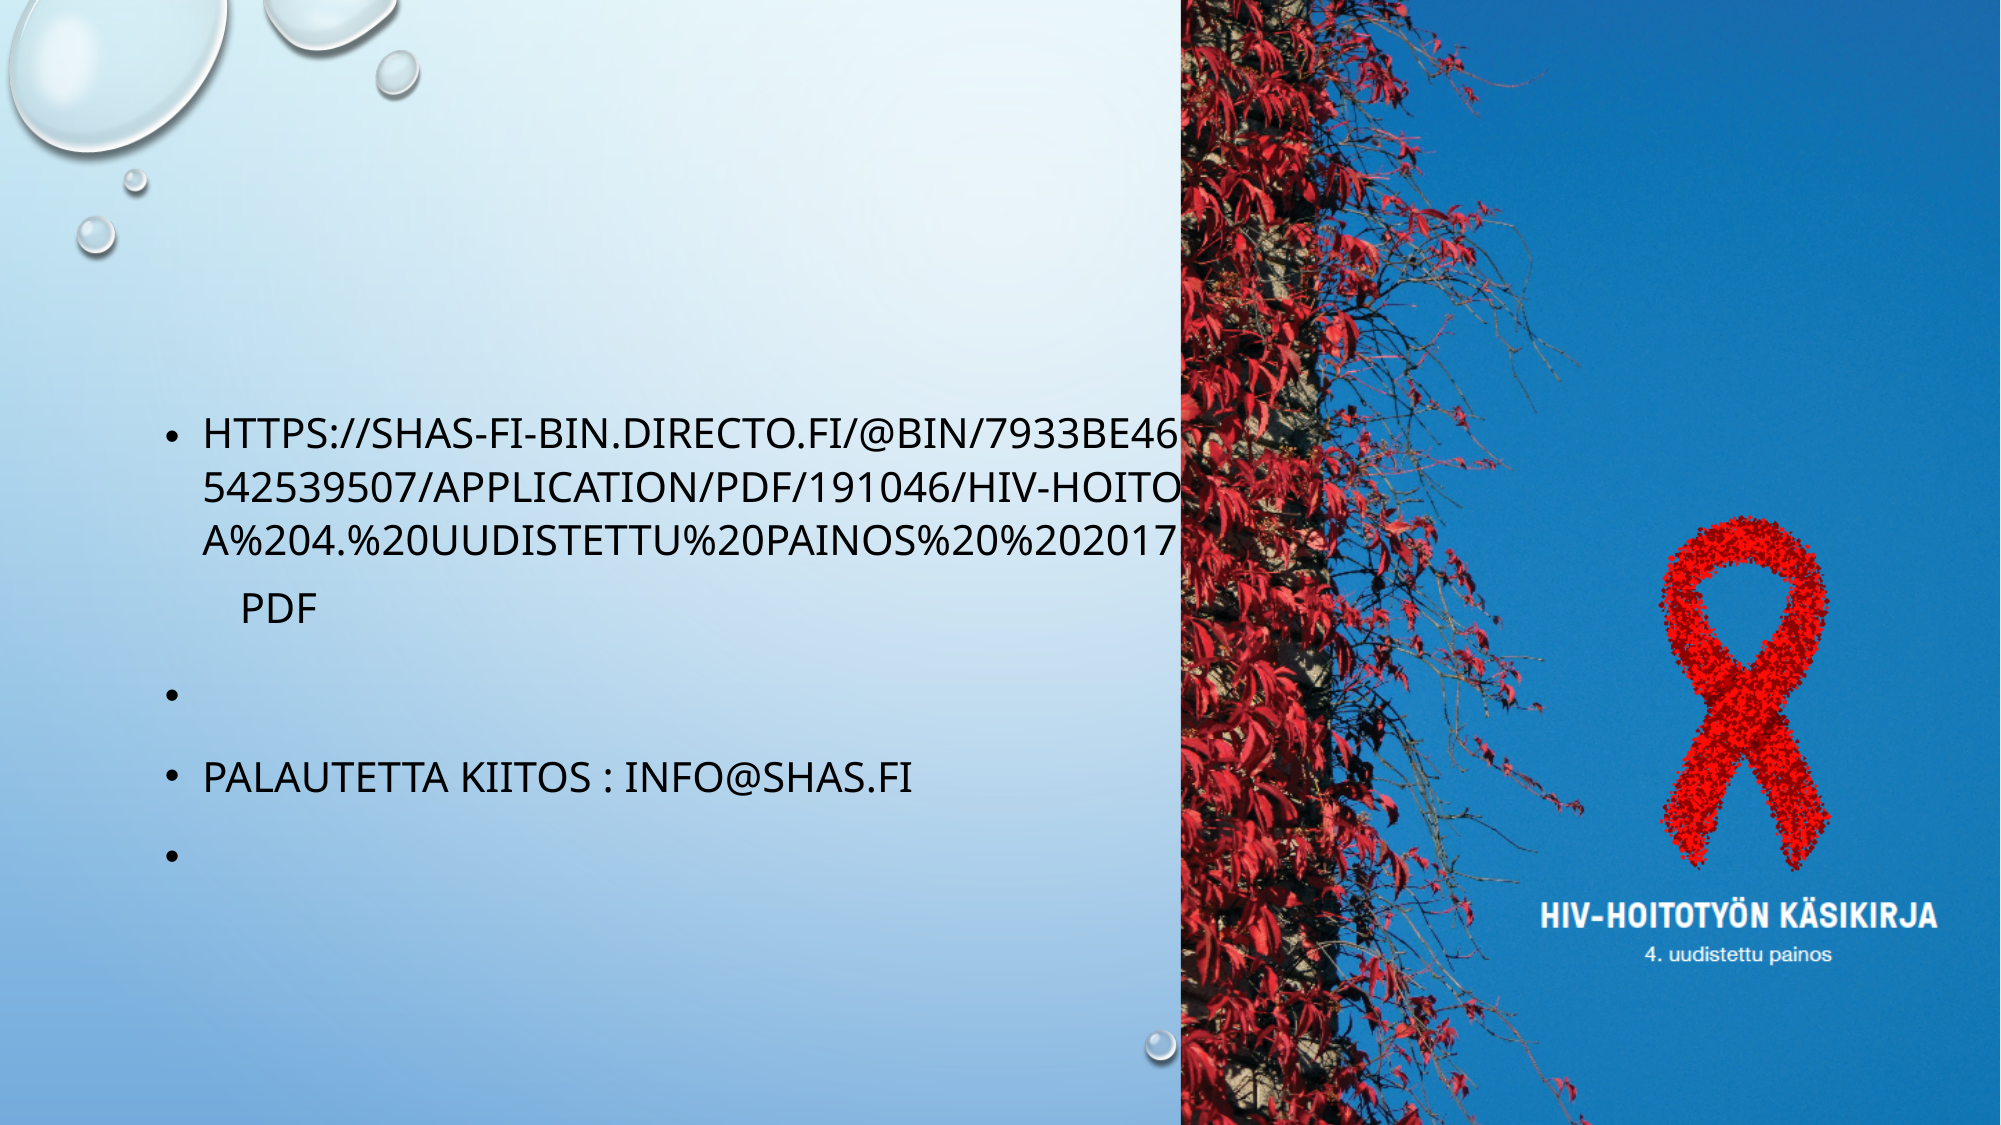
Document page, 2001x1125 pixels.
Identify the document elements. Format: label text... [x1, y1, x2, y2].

list https://shas-fi-bin.directo.fi/@Bin/7933be46e379dcb118332a17964cbd8a/1542539507/application/pdf/191046/HIV-hoitoty%C3%B6n%20k%C3%A4sikirja%204.%20uudistettu%20painos%20%202017.pdf Palautetta kiitos : info@shas.fi [149, 388, 1180, 950]
chart [1180, 0, 2000, 1125]
